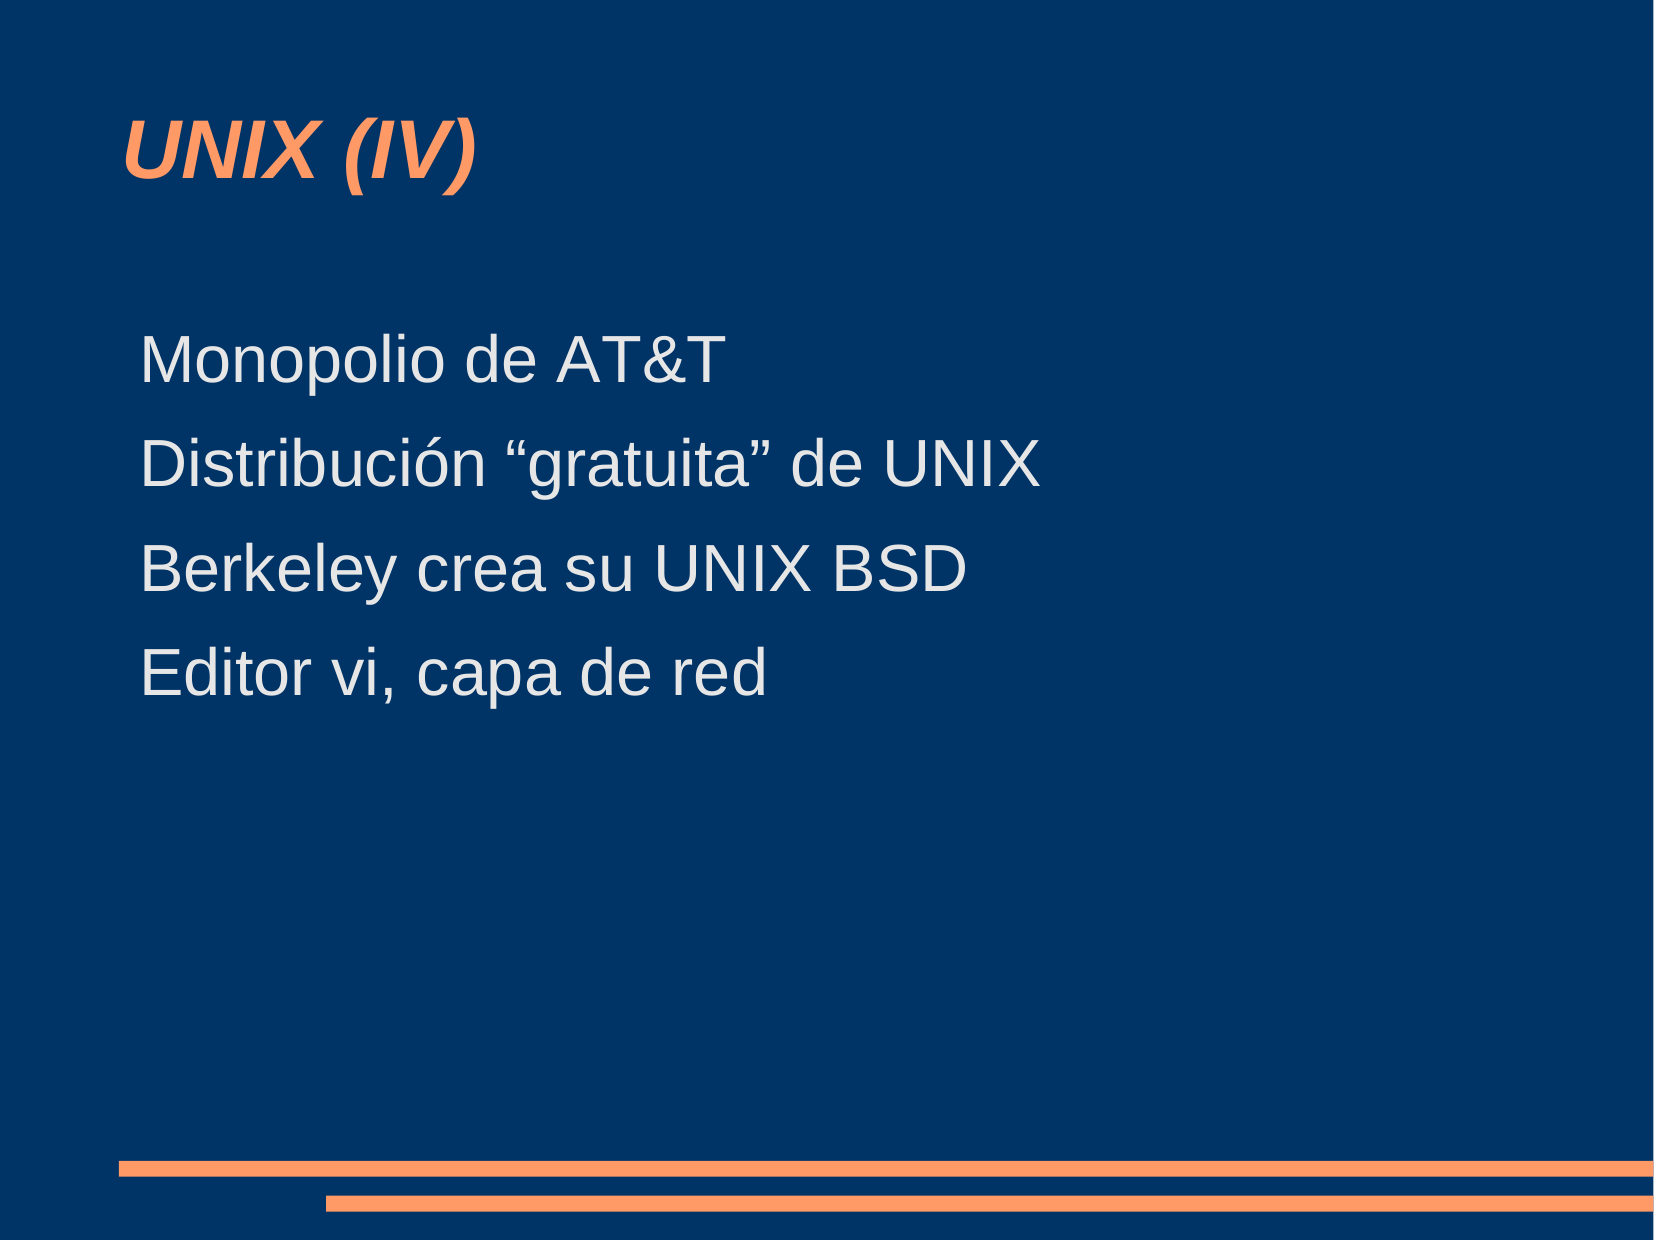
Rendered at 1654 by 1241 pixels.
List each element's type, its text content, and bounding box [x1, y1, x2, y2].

list Monopolio de AT&T Distribución “gratuita” de UNIX Berkeley crea su UNIX BSD Editor vi, capa de red [121, 322, 1561, 1118]
title UNIX (IV) [121, 53, 1534, 246]
